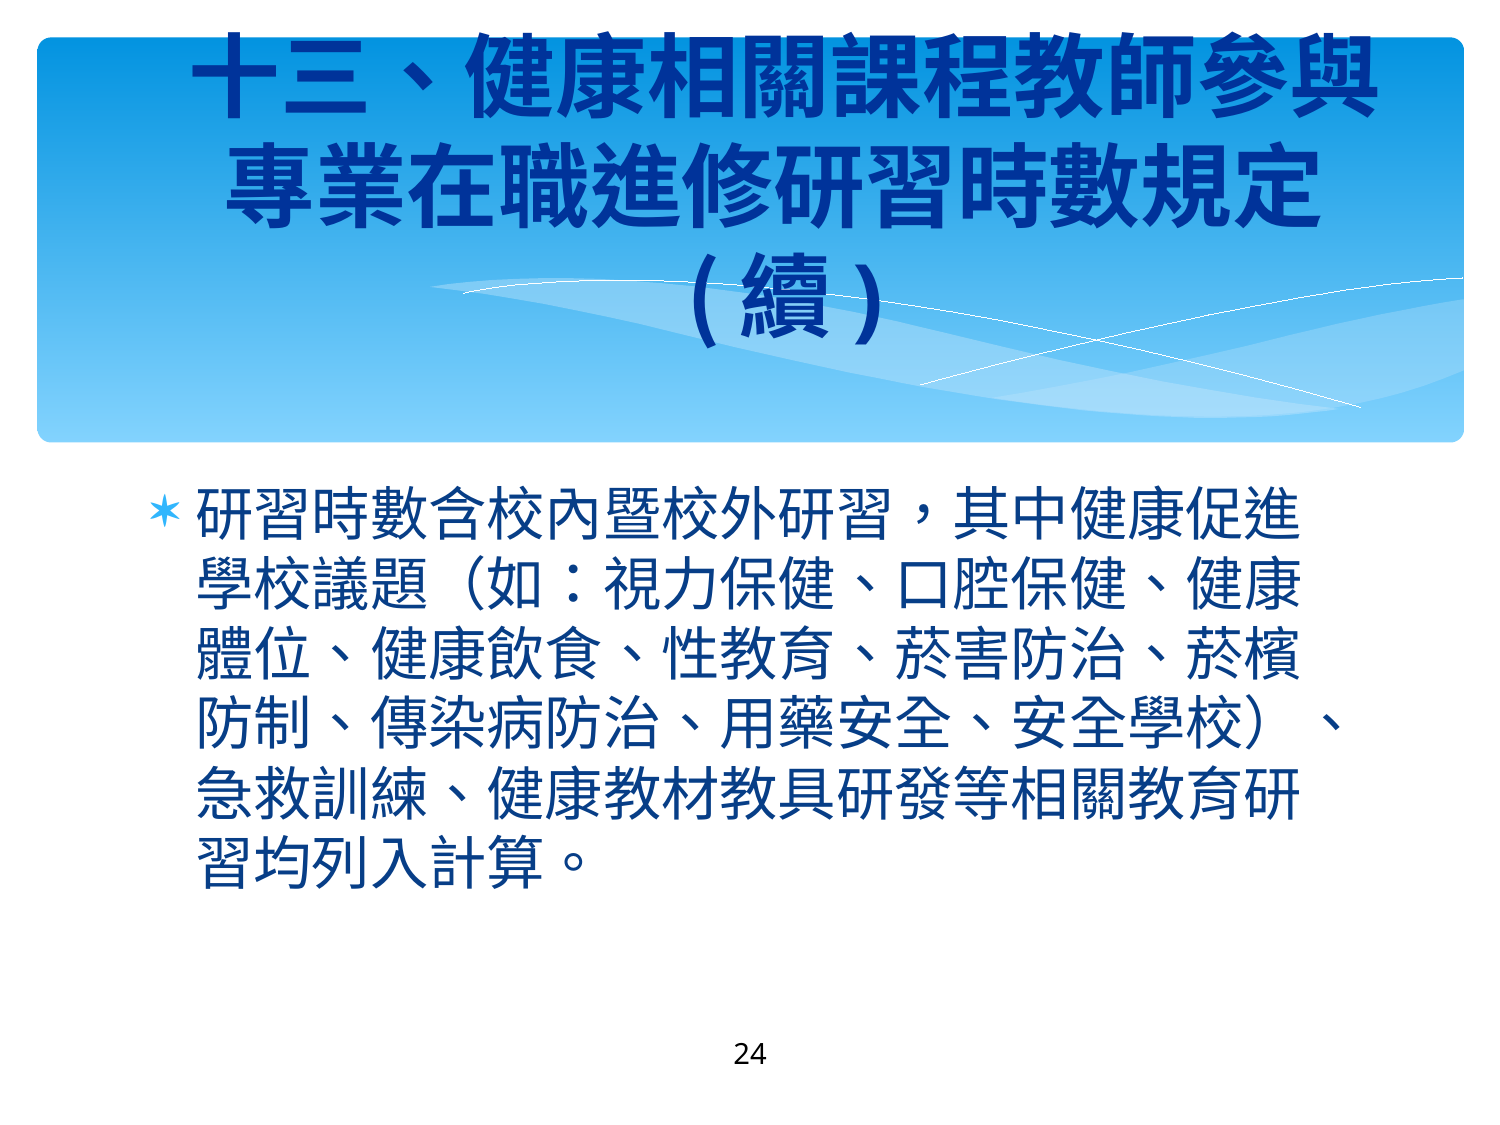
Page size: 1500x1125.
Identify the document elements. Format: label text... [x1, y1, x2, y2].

title 十三、健康相關課程教師參與專業在職進修研習時數規定(續) [147, 90, 1423, 278]
text_box <number> [654, 1025, 846, 1086]
picture [487, 37, 503, 42]
list 研習時數含校內暨校外研習，其中健康促進學校議題（如：視力保健、口腔保健、健康體位、健康飲食、性教育、菸害防治、菸檳防制、傳染病防治、用藥安全、安全學校）、急救訓練、健康教材教具研發等相關教育研習均列入計算。 [135, 385, 1352, 977]
